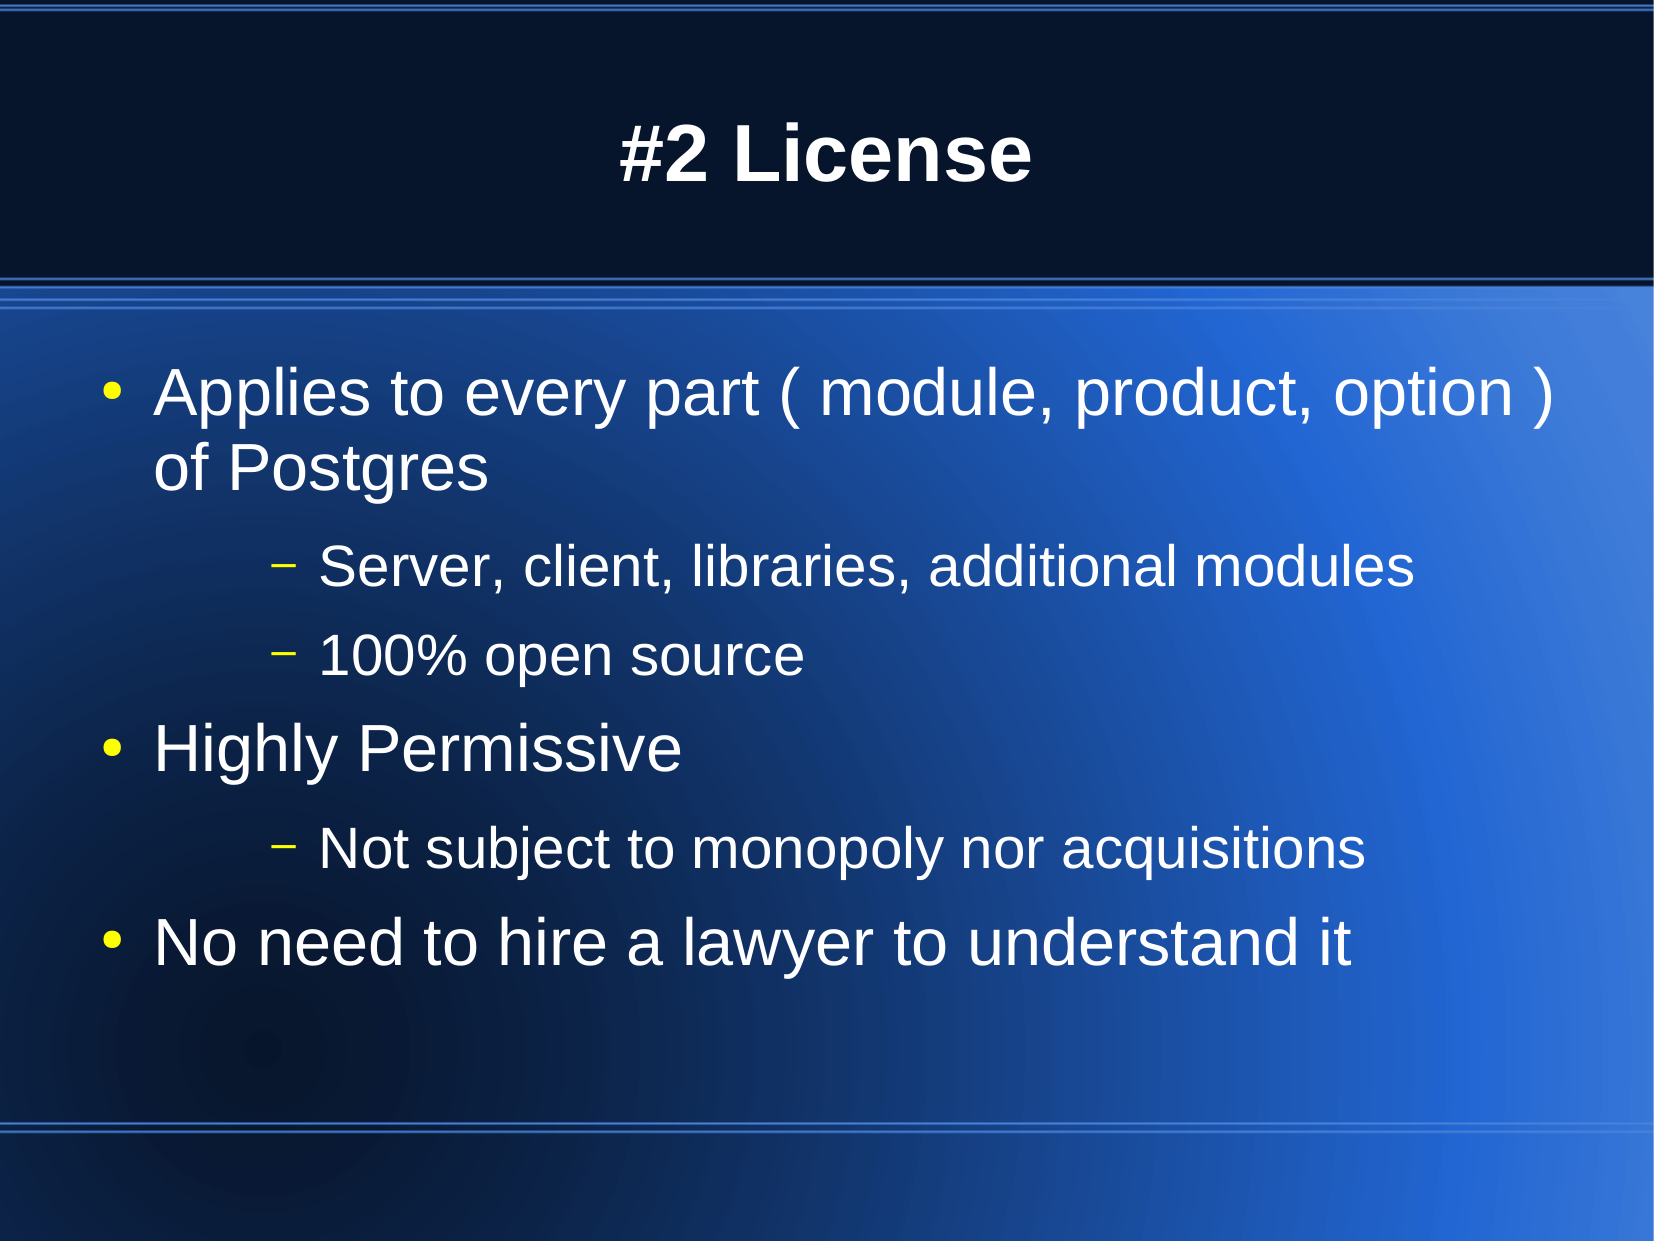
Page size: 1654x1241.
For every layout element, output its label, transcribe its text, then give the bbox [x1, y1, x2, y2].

picture [0, 0, 1654, 1241]
list Applies to every part ( module, product, option ) of Postgres Server, client, libraries, additional modules 100% open source Highly Permissive Not subject to monopoly nor acquisitions No need to hire a lawyer to understand it [82, 355, 1571, 1075]
title #2 License [82, 49, 1571, 257]
